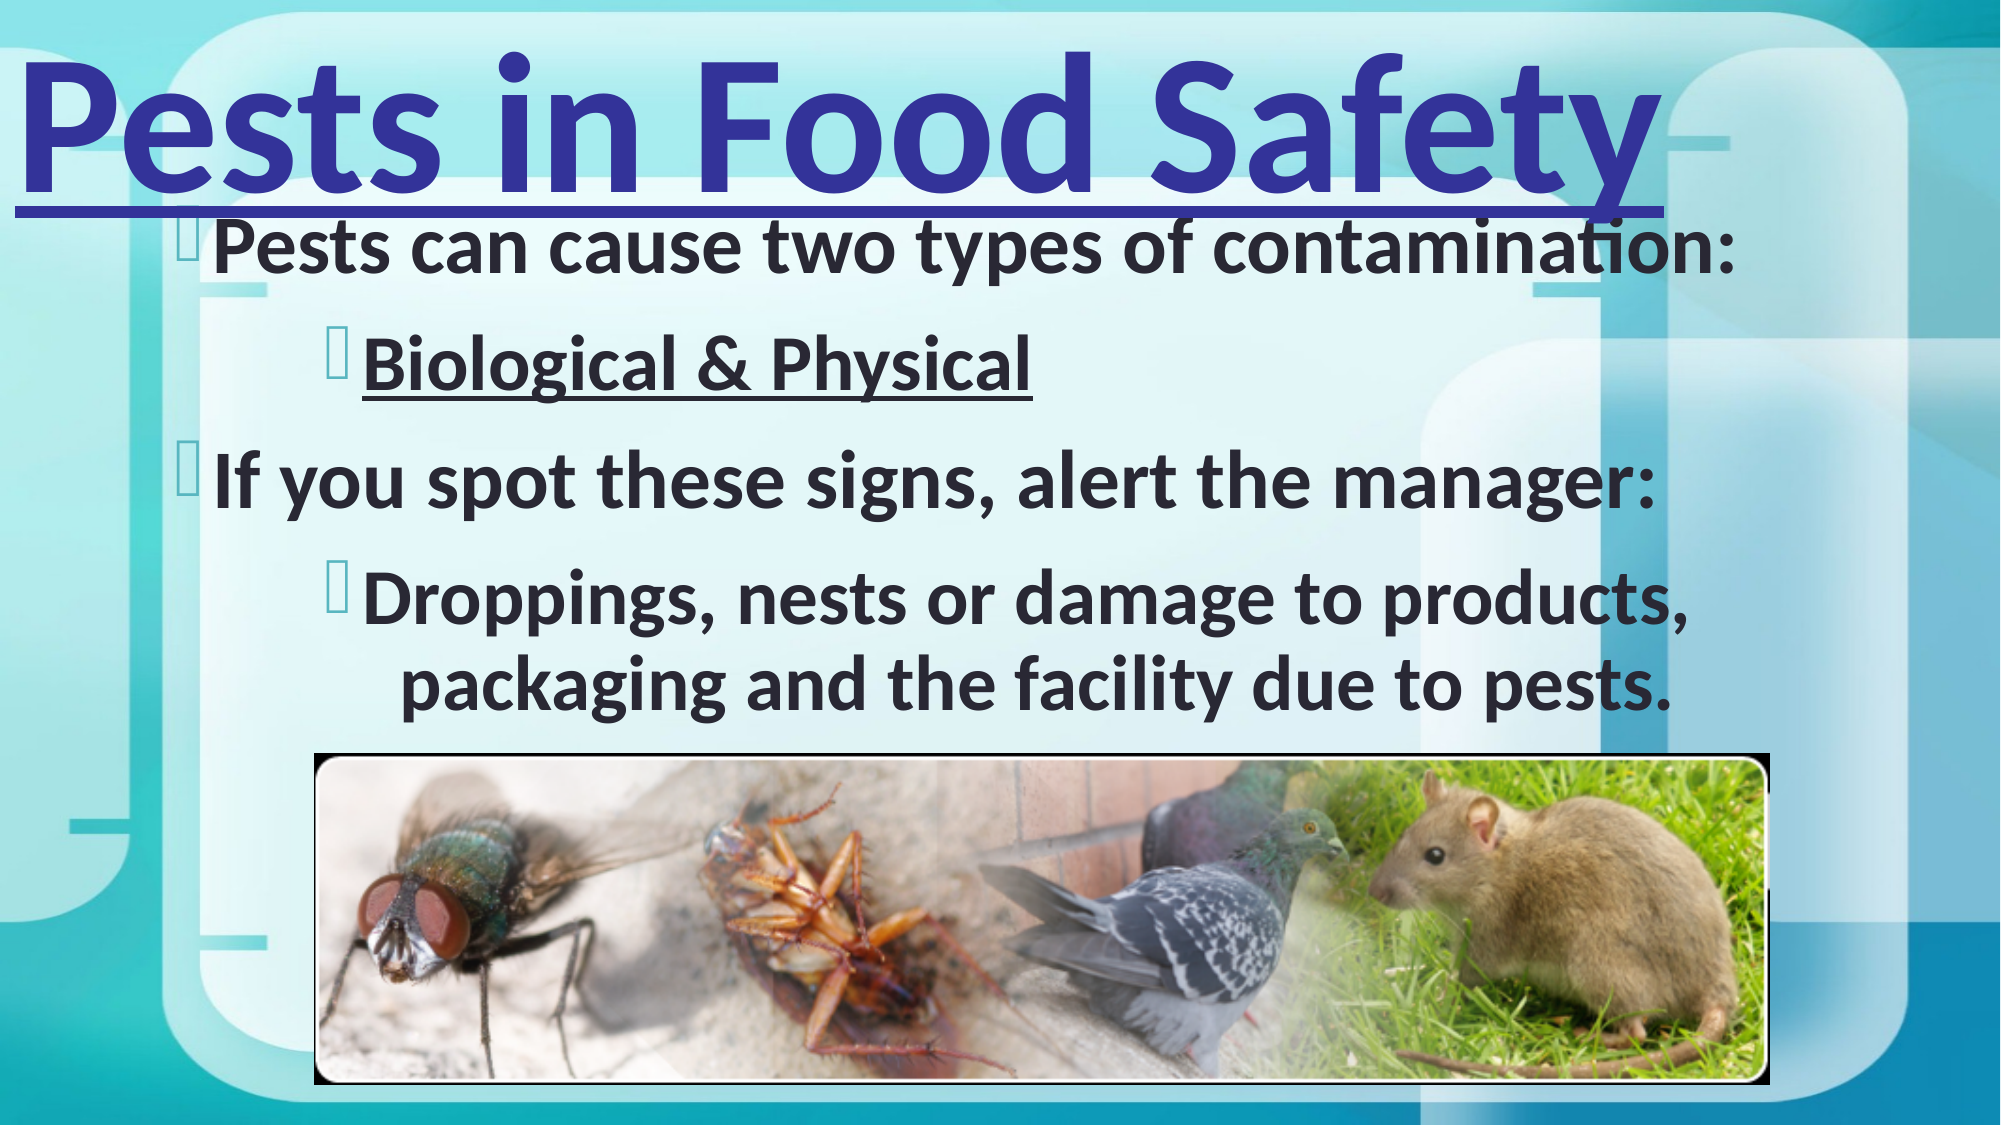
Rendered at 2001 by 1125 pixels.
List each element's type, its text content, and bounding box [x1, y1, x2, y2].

list Pests can cause two types of contamination: Biological & Physical If you spot these signs, alert the manager: Droppings, nests or damage to products, packaging and the facility due to pests. [159, 214, 1865, 1109]
picture [314, 753, 1770, 1085]
title Pests in Food Safety [0, 0, 1966, 214]
